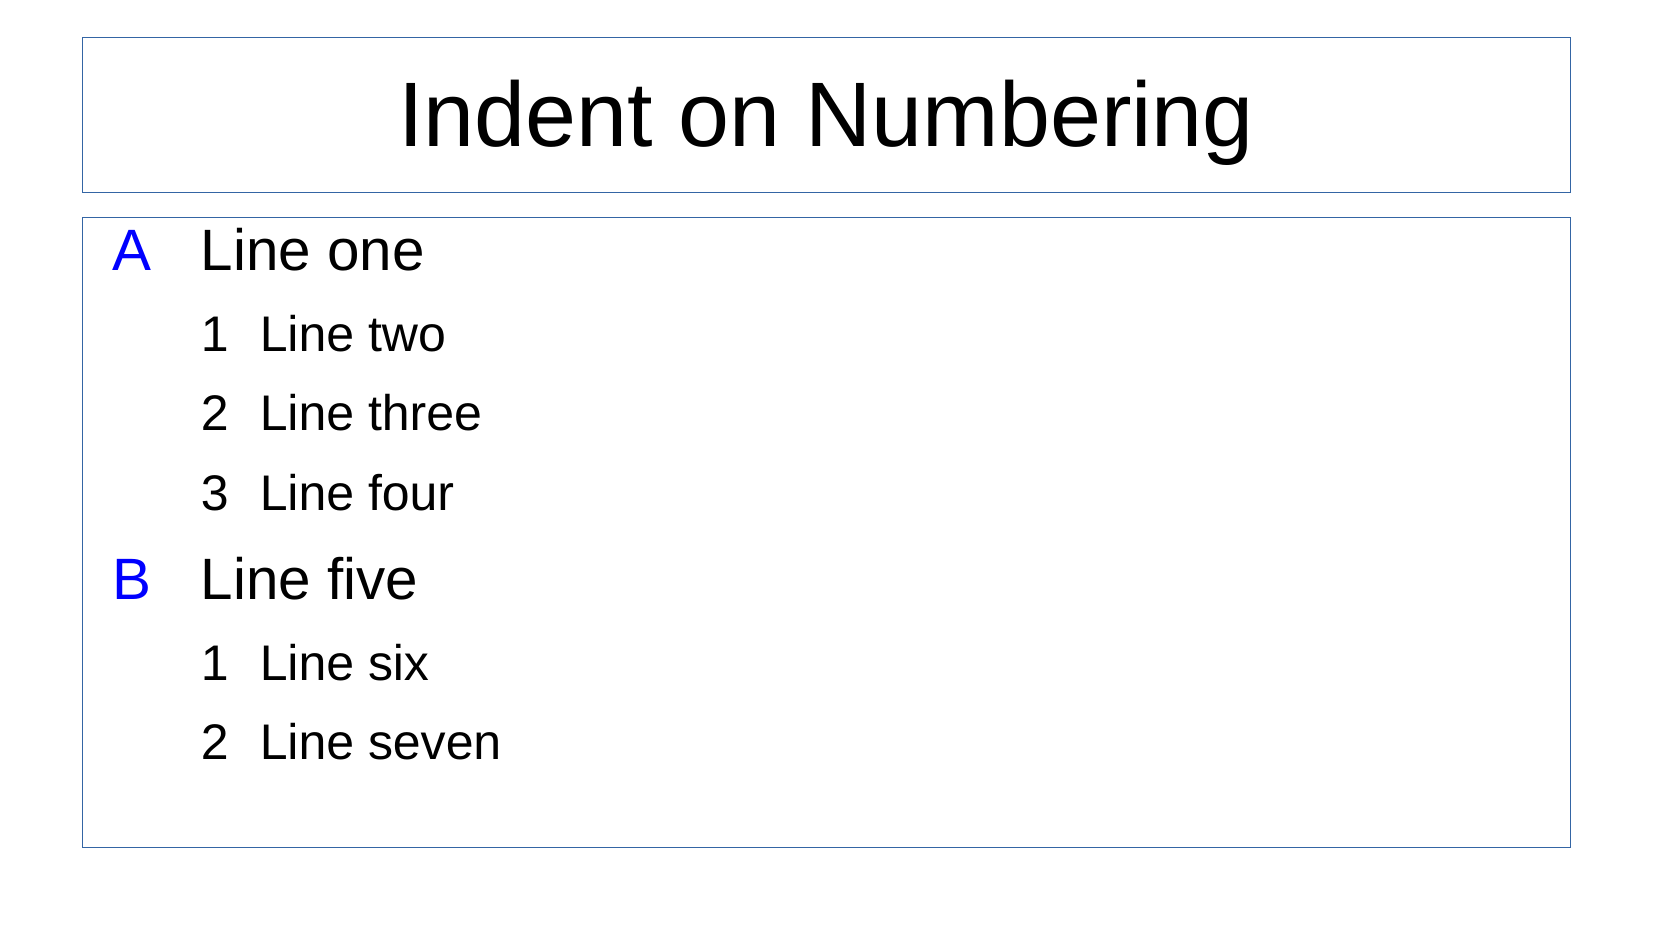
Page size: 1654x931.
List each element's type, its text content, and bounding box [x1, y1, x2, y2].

title Indent on Numbering [82, 37, 1571, 193]
list Line one Line two Line three Line four Line five Line six Line seven [82, 217, 1571, 848]
